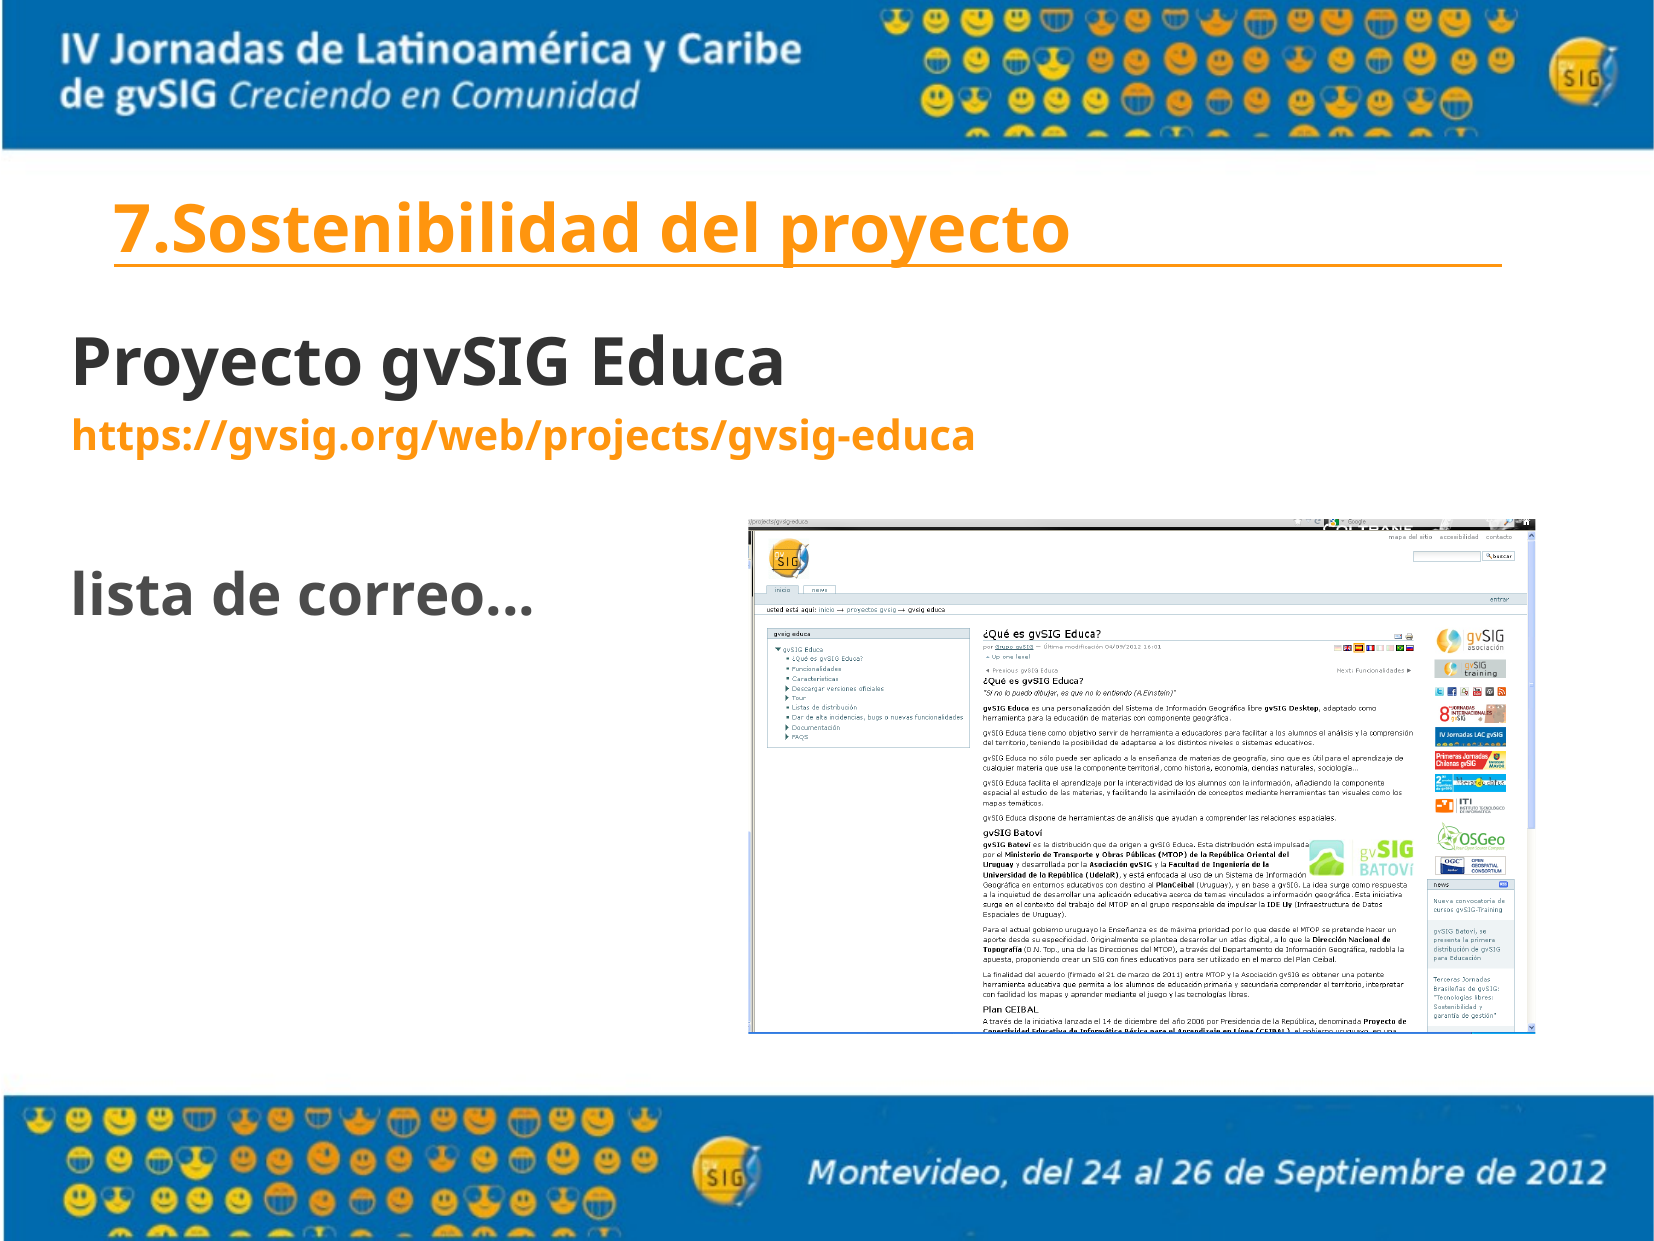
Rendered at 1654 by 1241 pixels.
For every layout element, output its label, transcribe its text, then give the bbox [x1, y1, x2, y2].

picture [1, 0, 1654, 1241]
title Proyecto gvSIG Educa https://gvsig.org/web/projects/gvsig-educa lista de correo... [70, 337, 1560, 610]
title 7.Sostenibilidad del proyecto [113, 187, 1602, 266]
